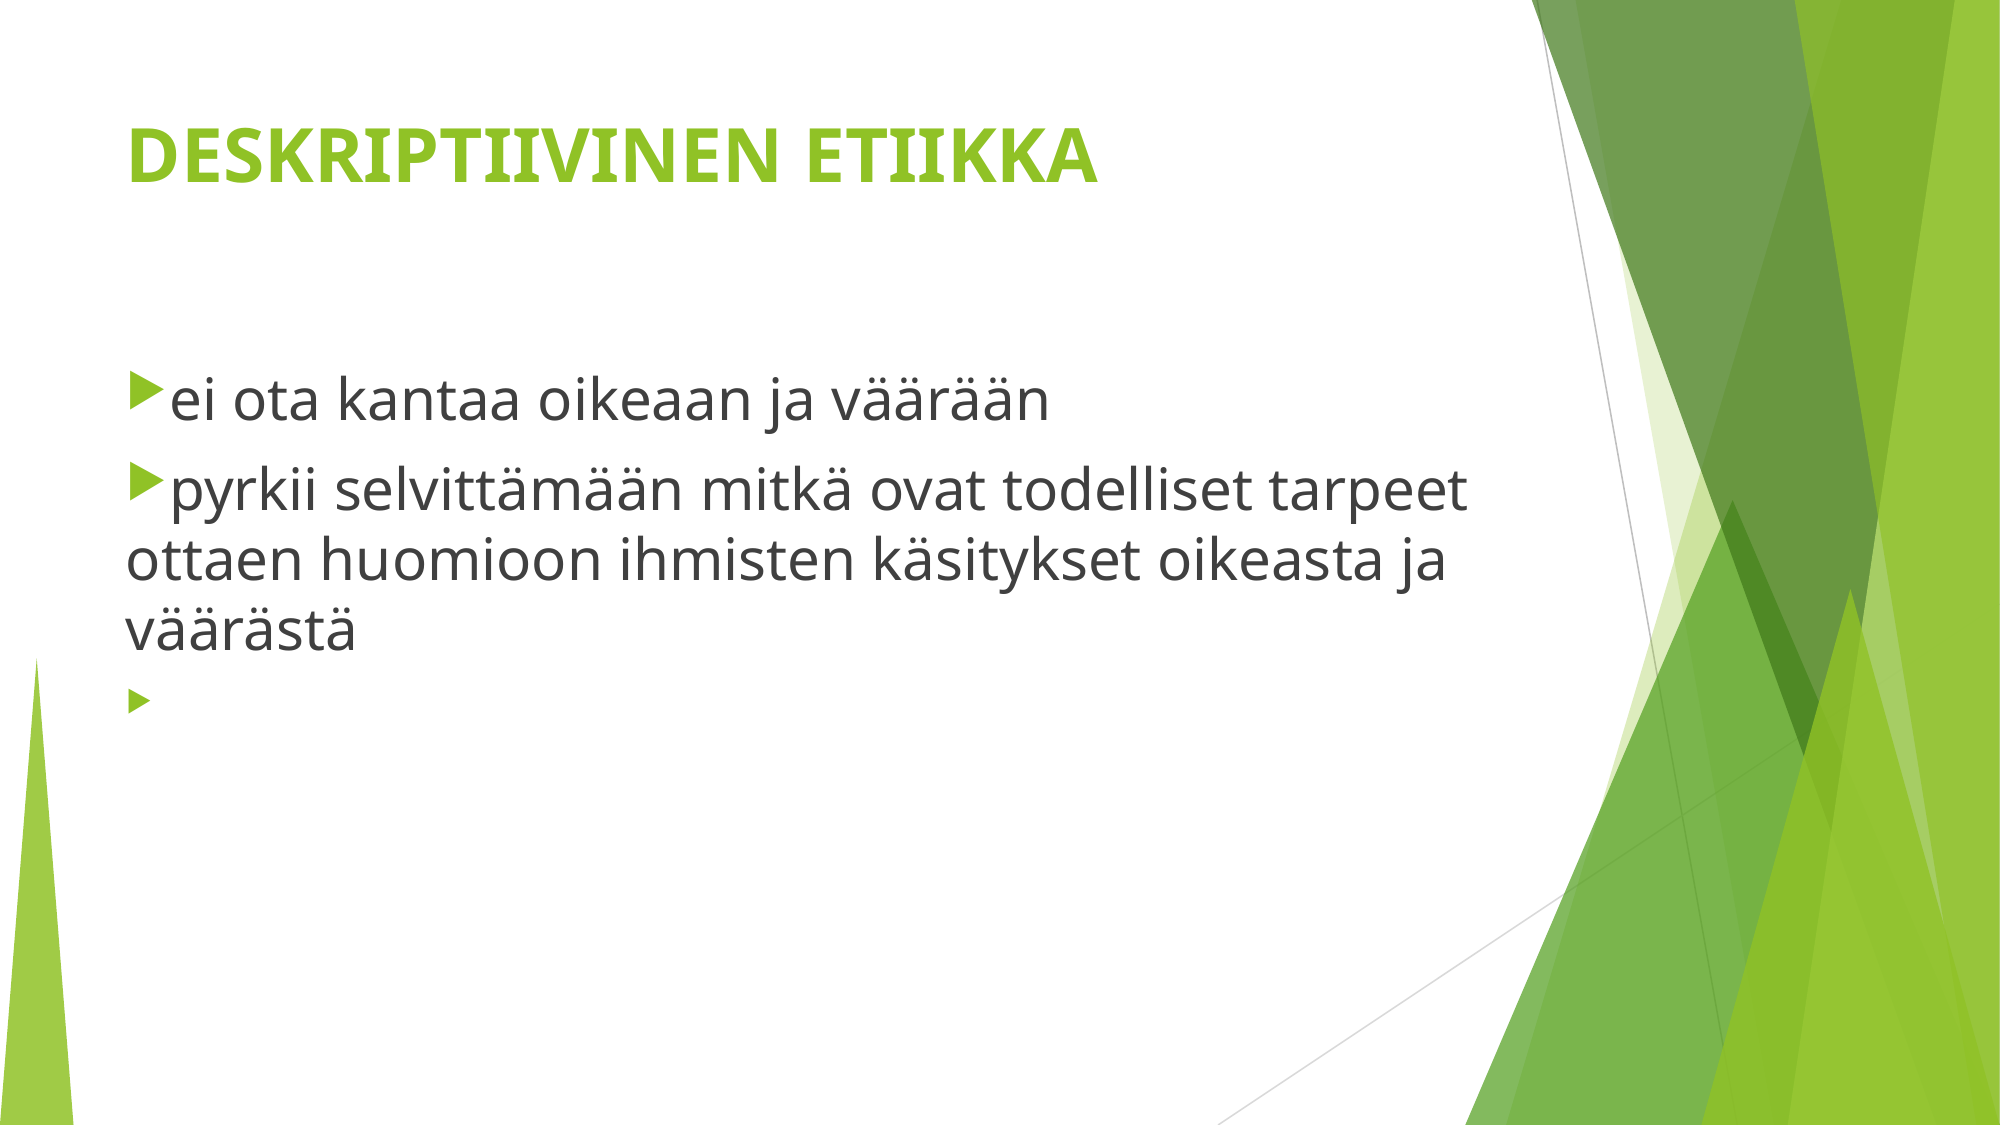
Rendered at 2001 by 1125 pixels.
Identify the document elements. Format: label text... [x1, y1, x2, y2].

title DESKRIPTIIVINEN ETIIKKA [111, 99, 1522, 317]
list ei ota kantaa oikeaan ja väärään pyrkii selvittämään mitkä ovat todelliset tarpeet ottaen huomioon ihmisten käsitykset oikeasta ja väärästä [111, 354, 1522, 992]
